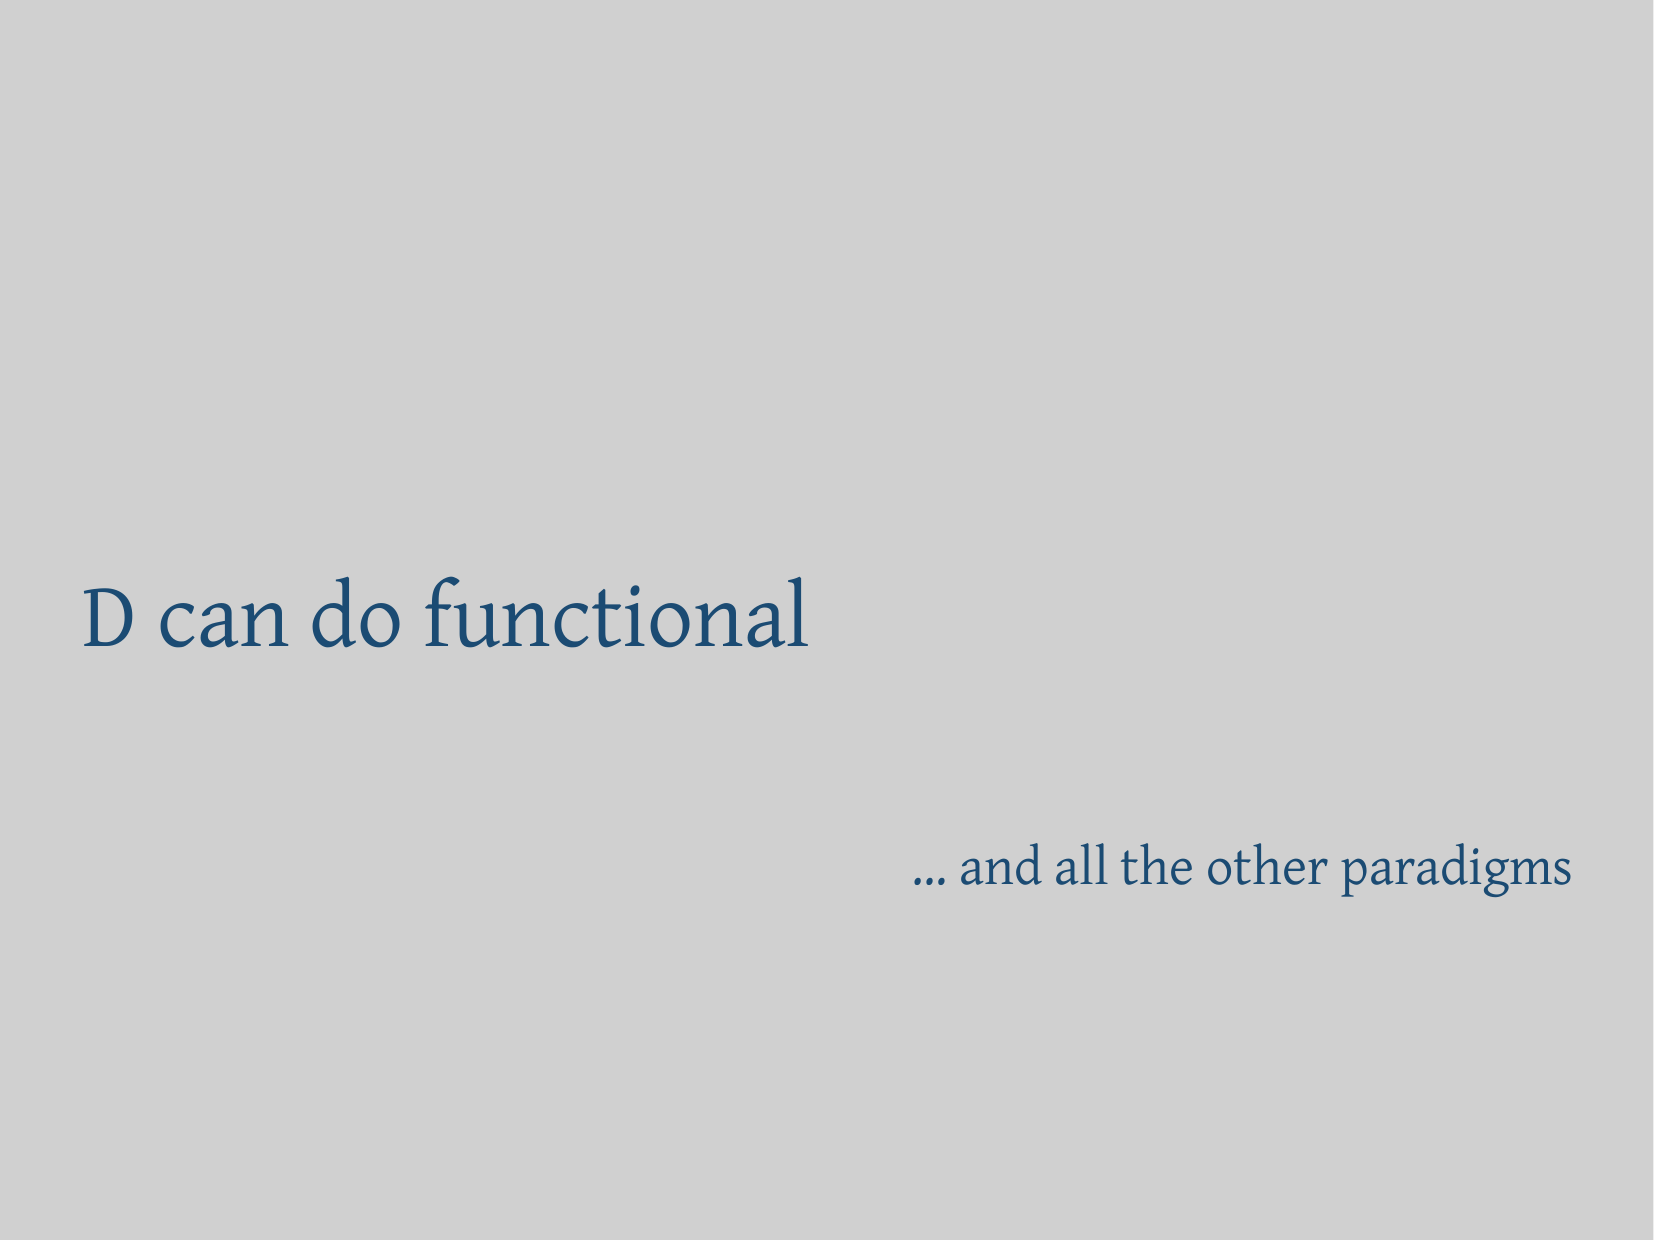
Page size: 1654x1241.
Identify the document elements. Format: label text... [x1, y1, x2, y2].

title D can do functional [82, 516, 1571, 724]
title … and all the other paradigms [86, 765, 1576, 973]
